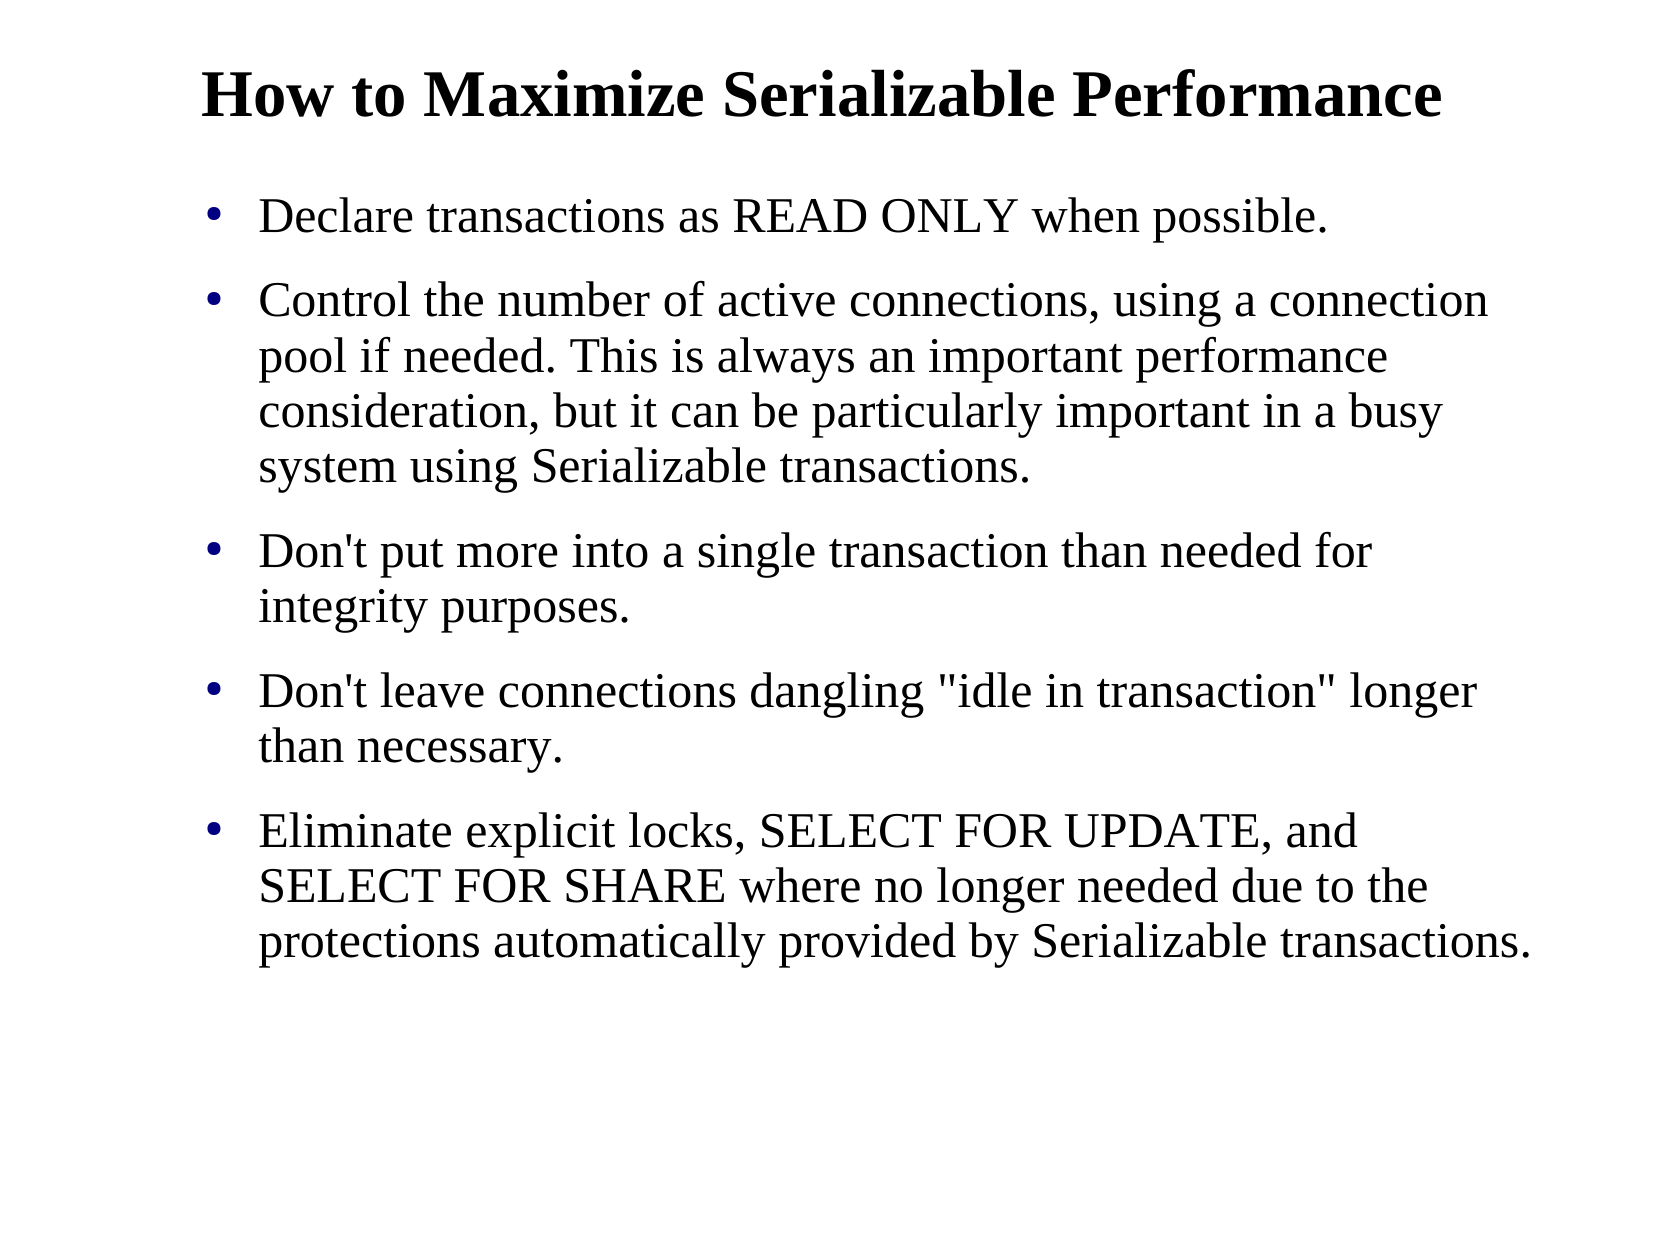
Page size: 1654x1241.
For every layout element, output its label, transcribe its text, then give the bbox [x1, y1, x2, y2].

title How to Maximize Serializable Performance [112, 37, 1535, 151]
list Declare transactions as READ ONLY when possible. Control the number of active connections, using a connection pool if needed. This is always an important performance consideration, but it can be particularly important in a busy system using Serializable transactions. Don't put more into a single transaction than needed for integrity purposes. Don't leave connections dangling "idle in transaction" longer than necessary. Eliminate explicit locks, SELECT FOR UPDATE, and SELECT FOR SHARE where no longer needed due to the protections automatically provided by Serializable transactions. [187, 187, 1538, 1051]
